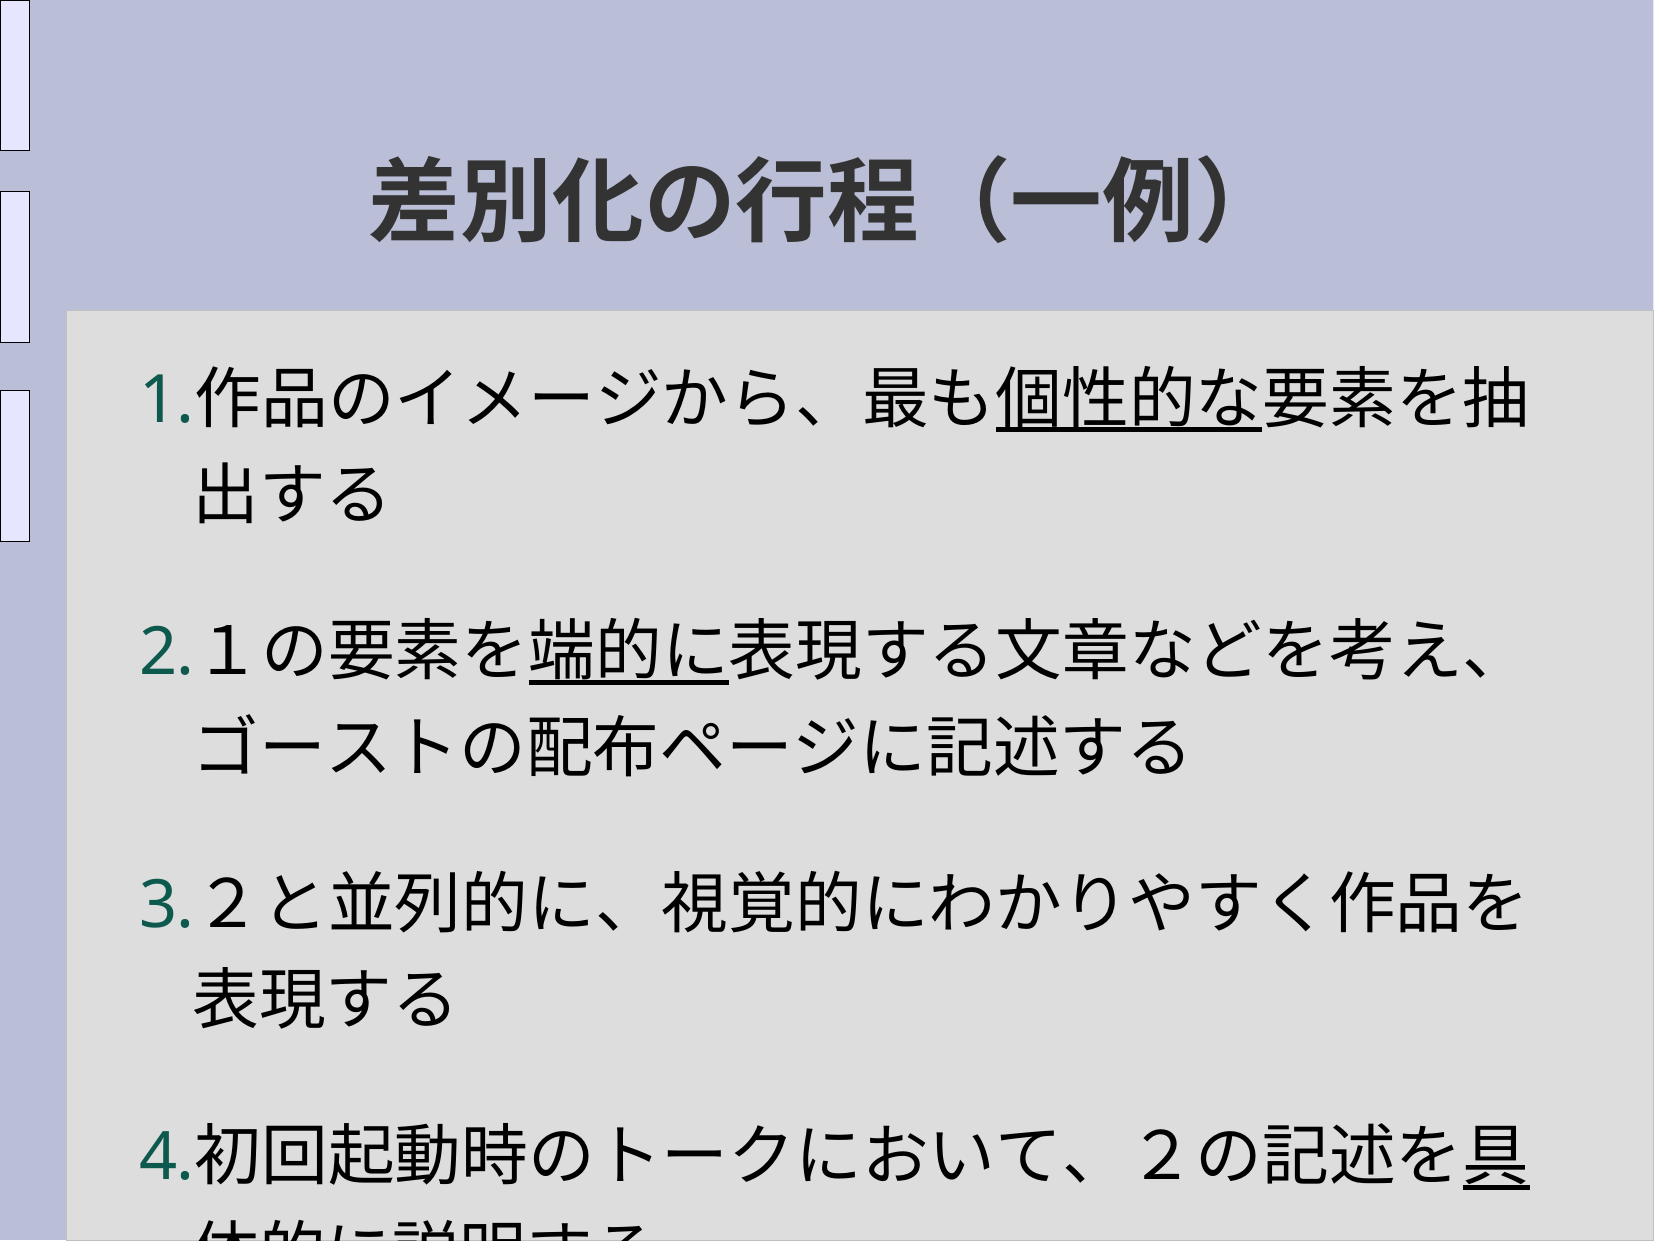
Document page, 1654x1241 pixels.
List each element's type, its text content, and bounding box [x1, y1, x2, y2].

list 作品のイメージから、最も個性的な要素を抽出する １の要素を端的に表現する文章などを考え、ゴーストの配布ページに記述する ２と並列的に、視覚的にわかりやすく作品を表現する 初回起動時のトークにおいて、２の記述を具体的に説明する [121, 344, 1534, 1127]
title 差別化の行程（一例） [121, 91, 1534, 299]
